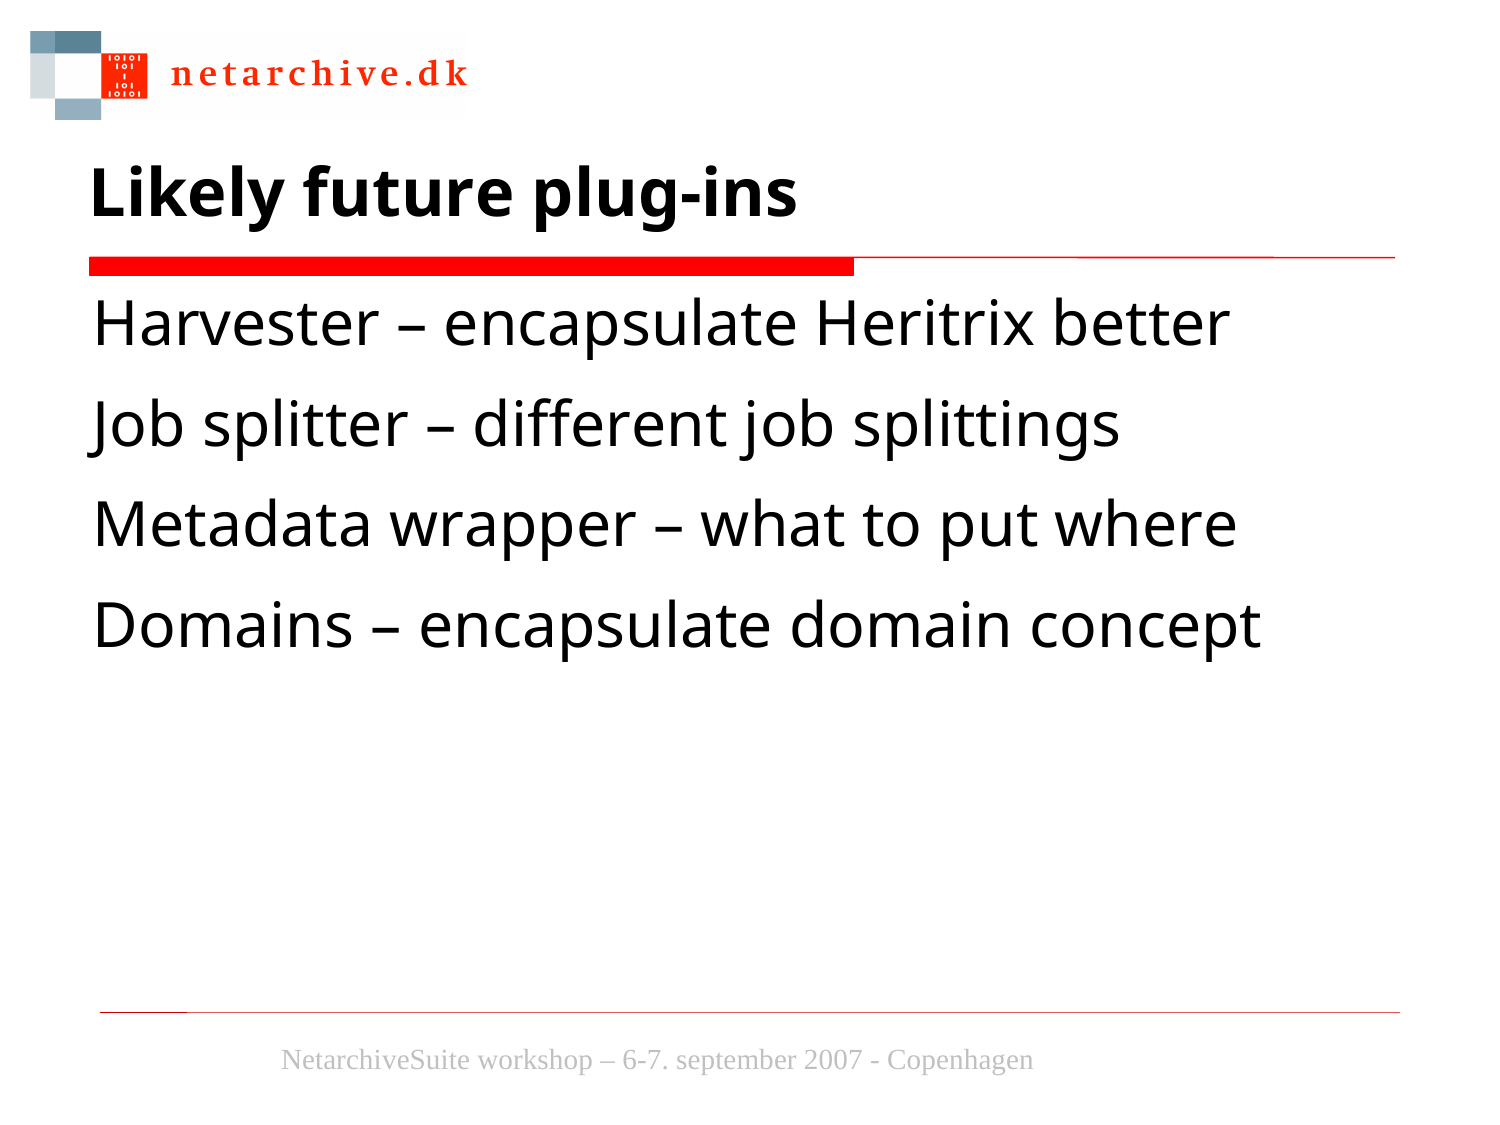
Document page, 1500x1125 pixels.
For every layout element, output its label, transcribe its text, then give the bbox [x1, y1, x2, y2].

list Harvester – encapsulate Heritrix better Job splitter – different job splittings Metadata wrapper – what to put where Domains – encapsulate domain concept [92, 278, 1406, 988]
title Likely future plug-ins [88, 137, 1401, 244]
picture [29, 31, 467, 120]
